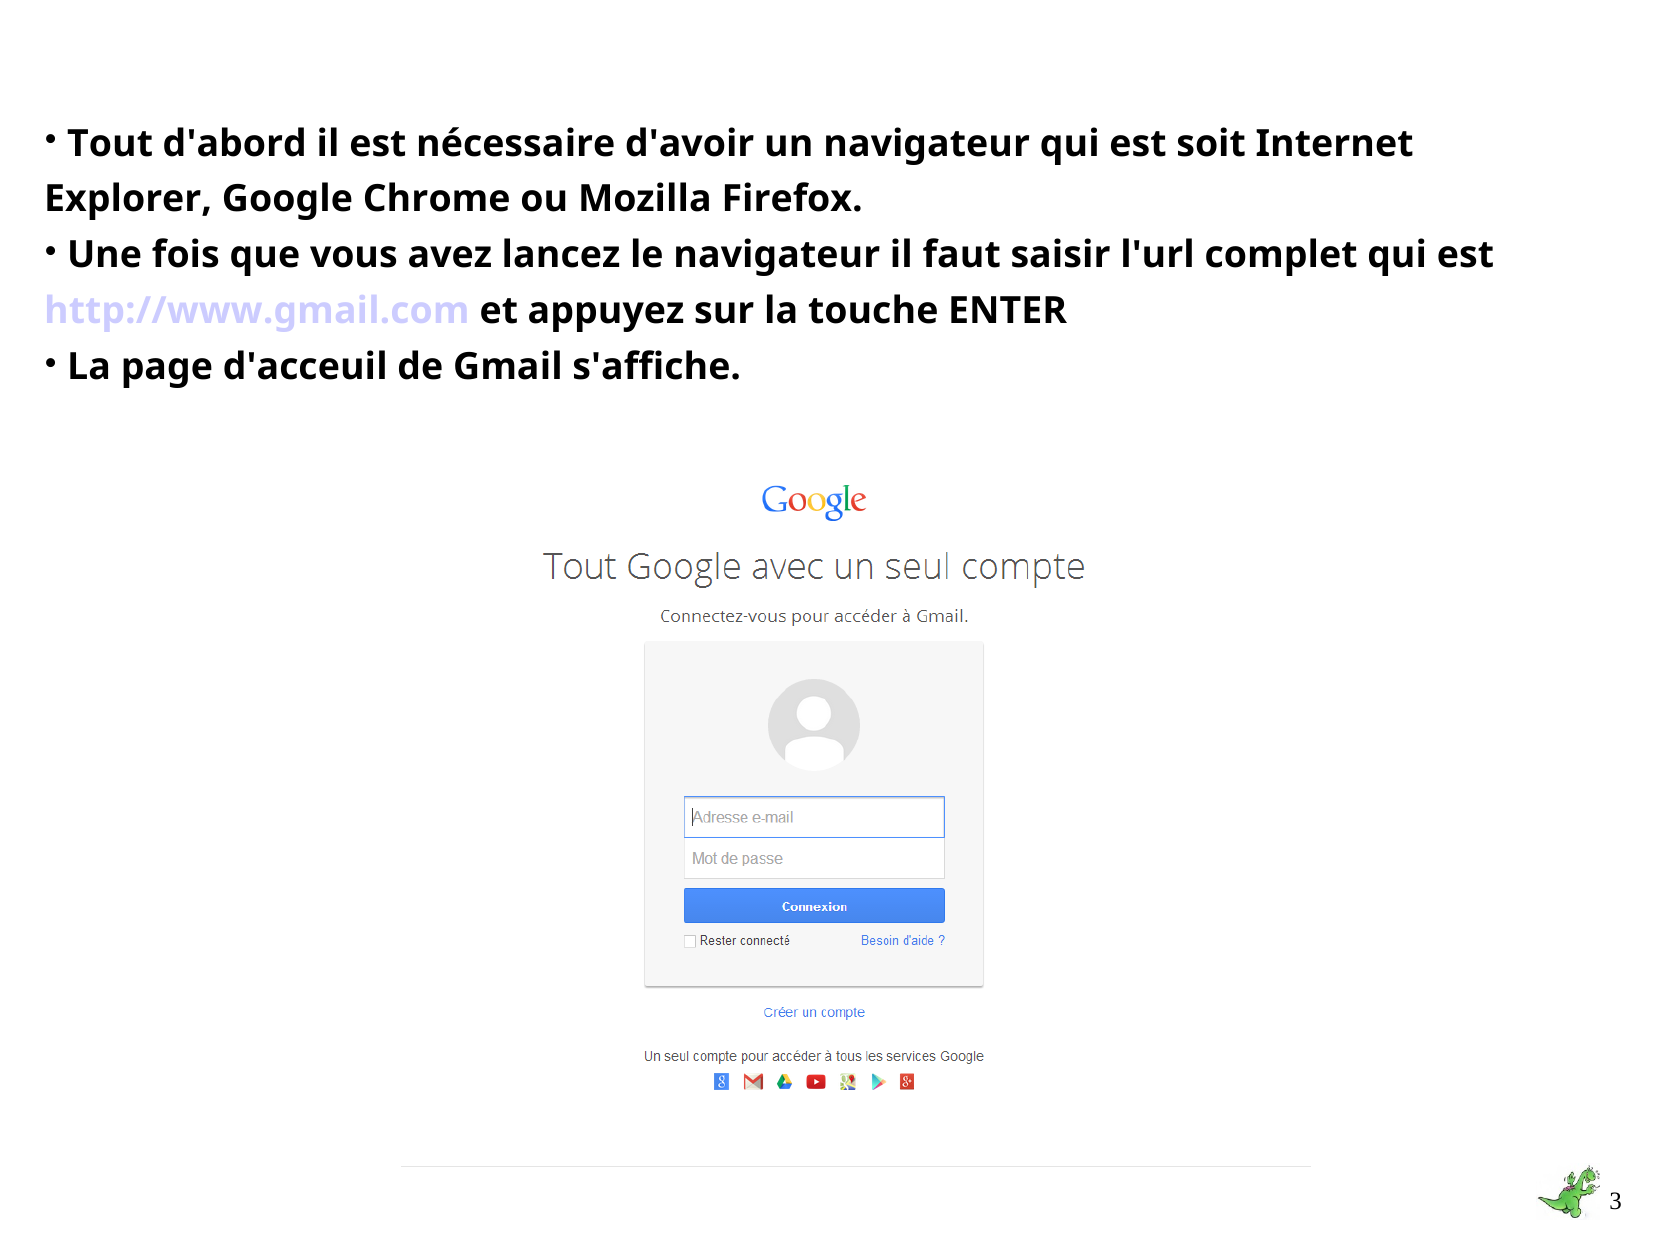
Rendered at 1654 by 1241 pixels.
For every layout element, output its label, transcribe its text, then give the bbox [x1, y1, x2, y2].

text_box 3 [1594, 1180, 1637, 1225]
text_box Tout d'abord il est nécessaire d'avoir un navigateur qui est soit Internet Explorer, Google Chrome ou Mozilla Firefox. Une fois que vous avez lancez le navigateur il faut saisir l'url complet qui est http://www.gmail.com et appuyez sur la touche ENTER La page d'acceuil de Gmail s'affiche. [29, 29, 1595, 513]
picture [1536, 1163, 1600, 1220]
picture [401, 470, 1311, 1196]
